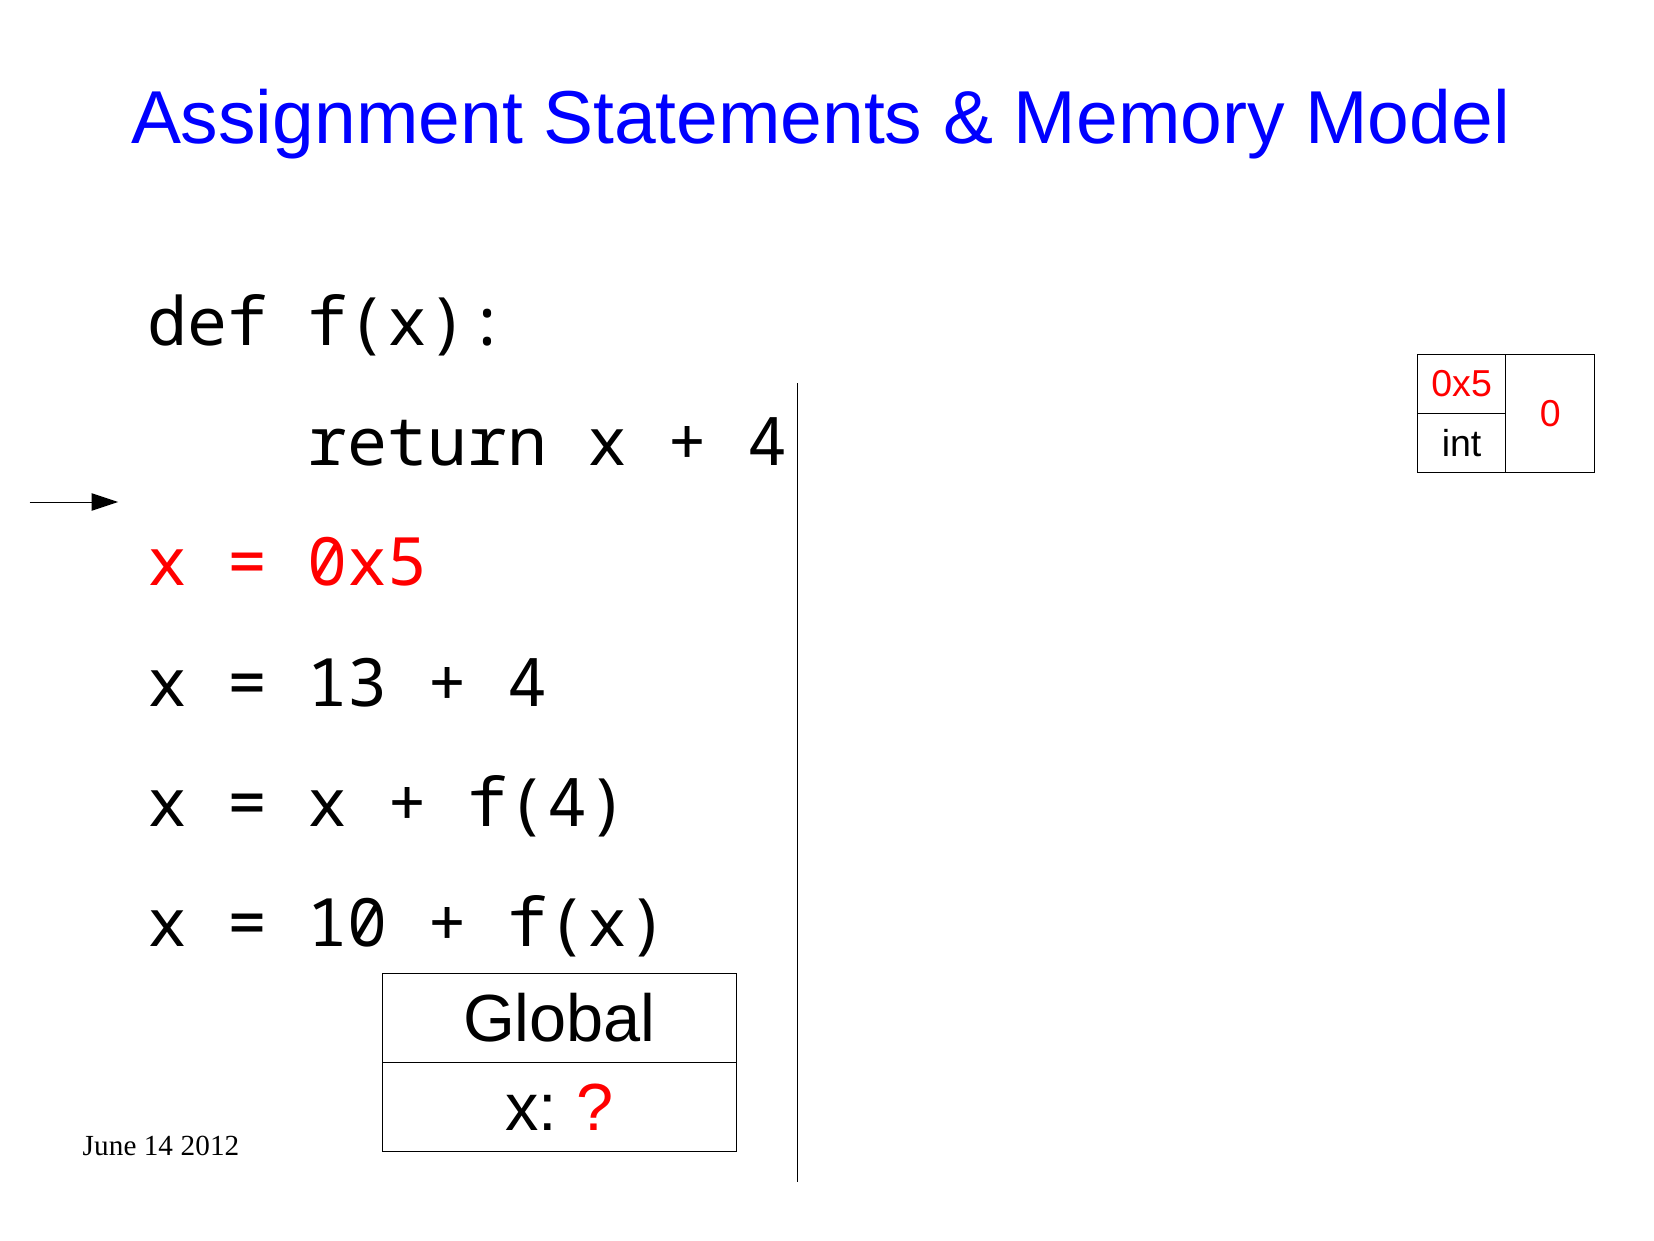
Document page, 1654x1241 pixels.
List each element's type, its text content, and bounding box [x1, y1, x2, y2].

text_box Global [382, 973, 737, 1062]
text_box 0 [1505, 354, 1595, 473]
text_box 0x5 [1417, 354, 1505, 414]
list def f(x): return x + 4 x = 0x5 x = 13 + 4 x = x + f(4) x = 10 + f(x) [76, 274, 1506, 822]
text_box x: ? [382, 1062, 737, 1152]
title Assignment Statements & Memory Model [76, 58, 1565, 178]
text_box int [1417, 414, 1505, 473]
